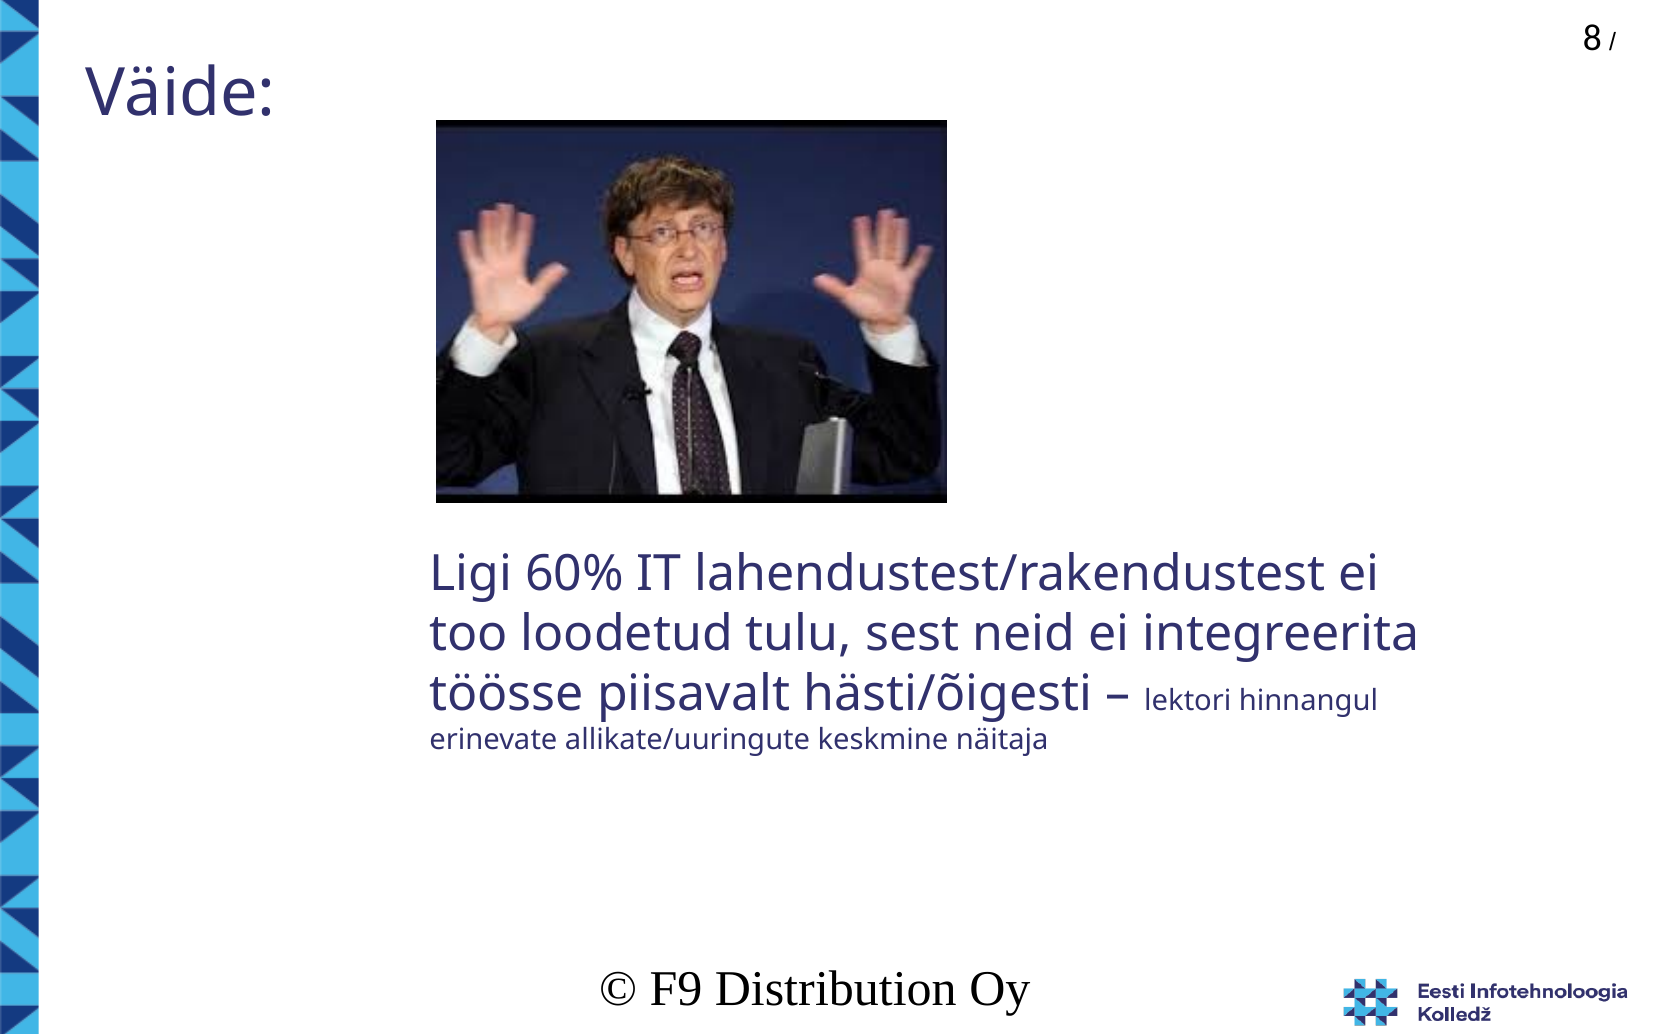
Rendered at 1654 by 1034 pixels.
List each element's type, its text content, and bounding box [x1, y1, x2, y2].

picture [436, 120, 947, 503]
title Väide: [70, 41, 1630, 130]
list Ligi 60% IT lahendustest/rakendustest ei too loodetud tulu, sest neid ei integreerita töösse piisavalt hästi/õigesti – lektori hinnangul erinevate allikate/uuringute keskmine näitaja [414, 184, 1447, 917]
footer © F9 Distribution Oy [584, 957, 1108, 1013]
